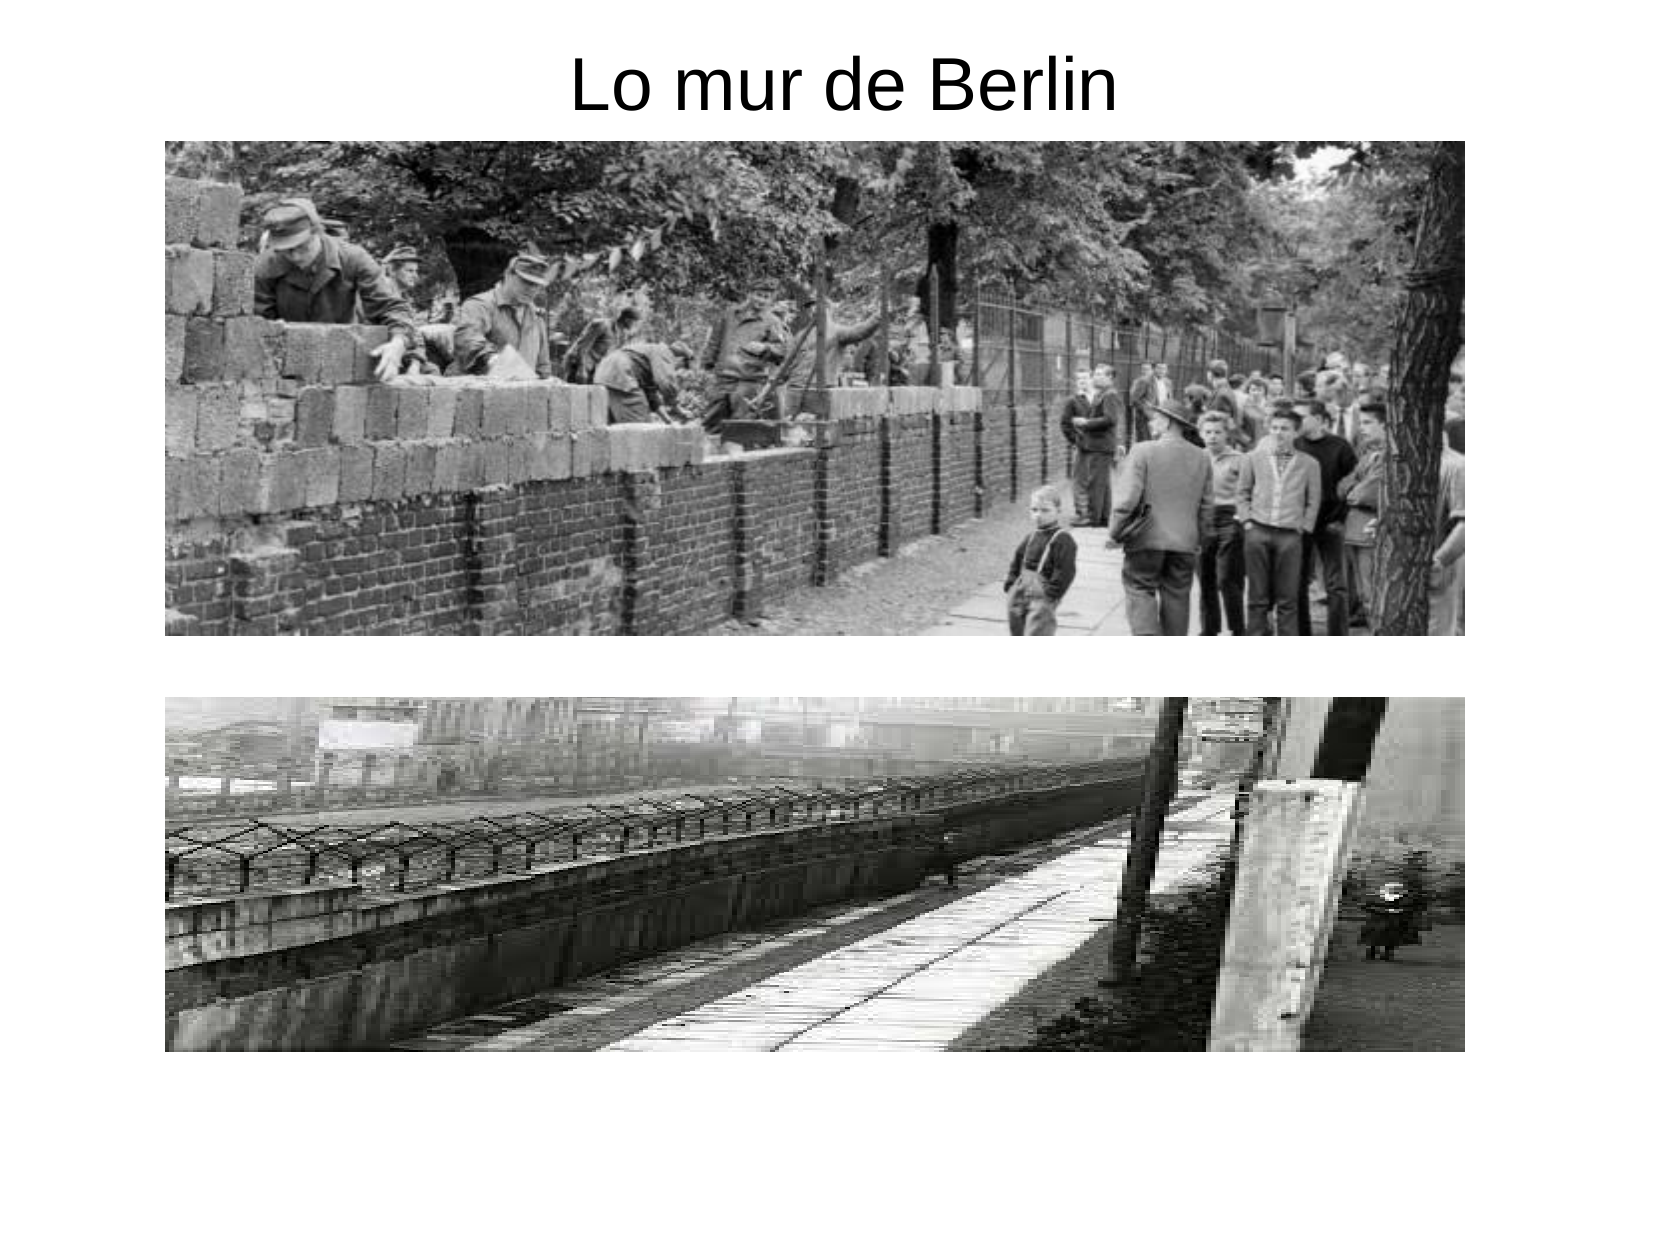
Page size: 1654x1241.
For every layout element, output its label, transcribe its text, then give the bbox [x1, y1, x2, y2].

picture [165, 697, 1465, 1052]
picture [165, 141, 1465, 636]
text_box Lo mur de Berlin [555, 35, 1229, 135]
